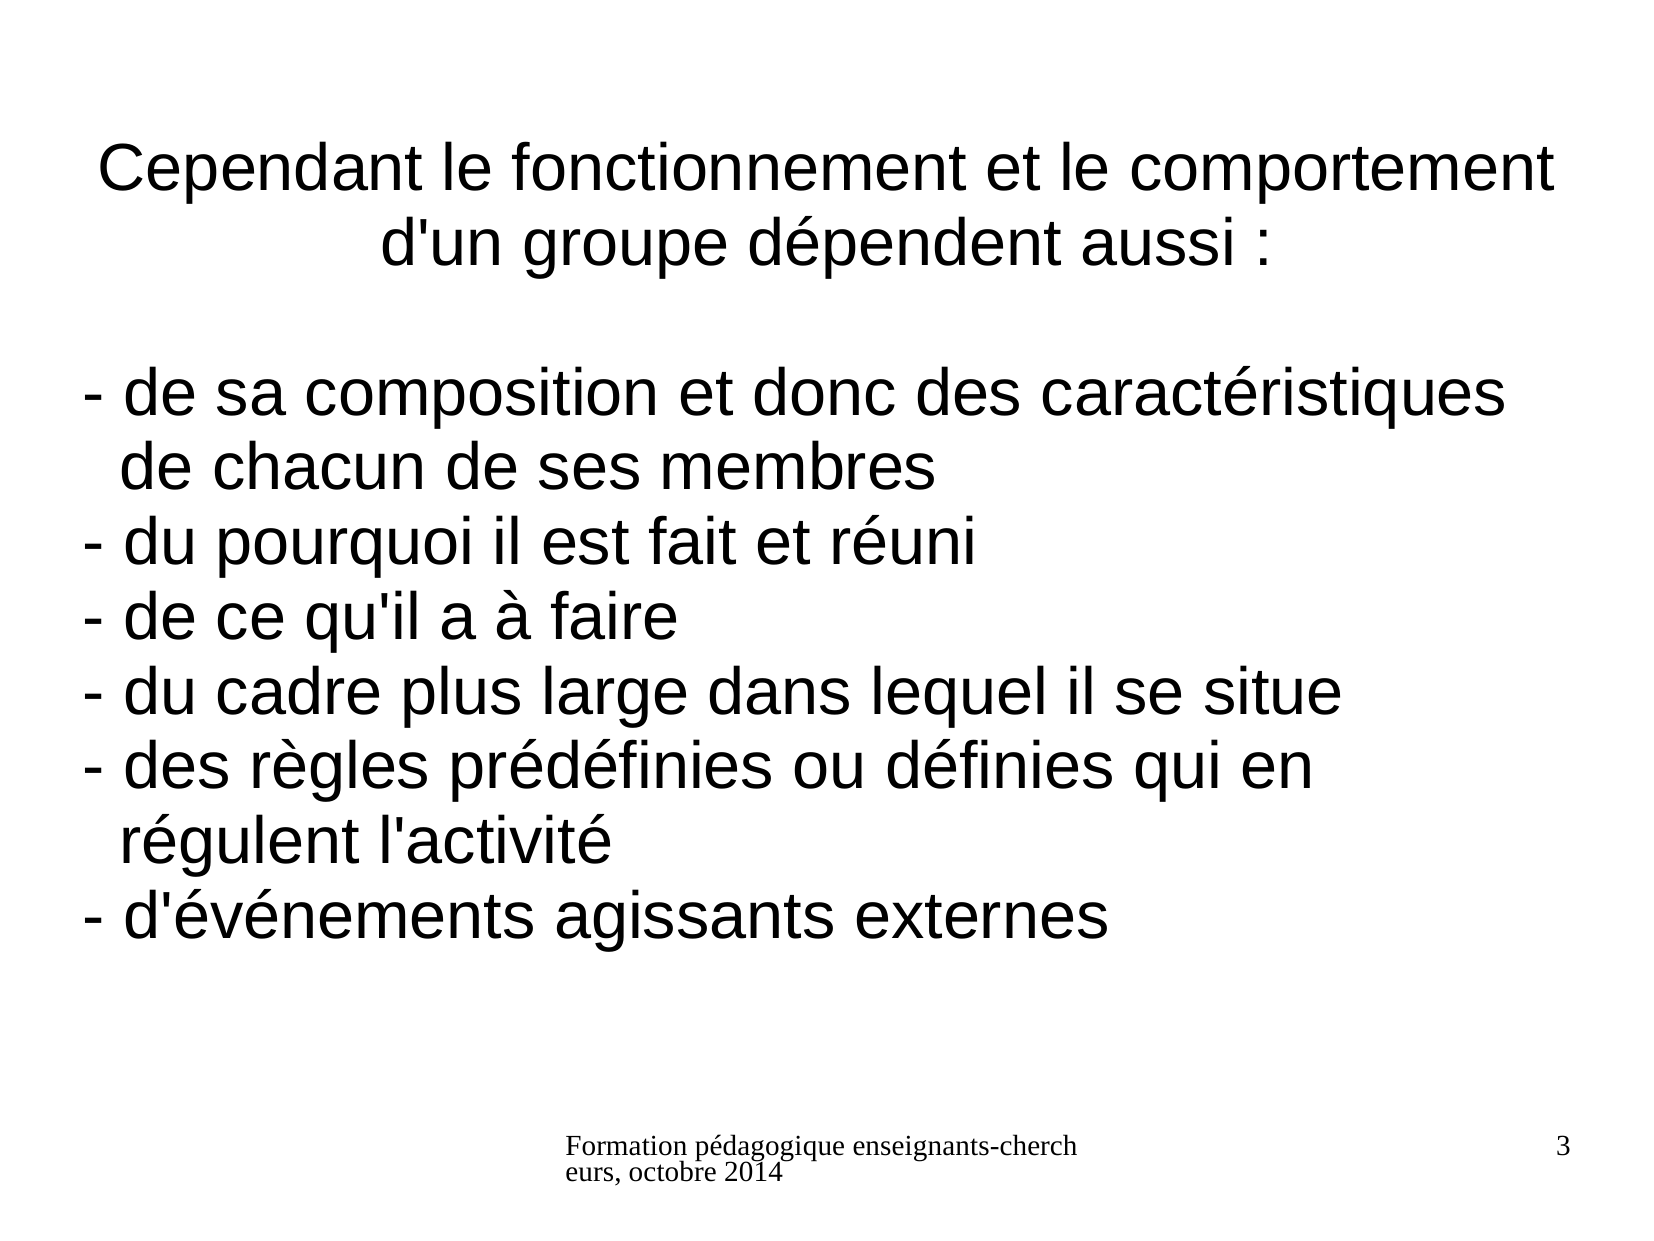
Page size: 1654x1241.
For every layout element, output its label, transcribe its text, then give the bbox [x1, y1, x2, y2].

subtitle Cependant le fonctionnement et le comportement d'un groupe dépendent aussi : - de sa composition et donc des caractéristiques de chacun de ses membres - du pourquoi il est fait et réuni - de ce qu'il a à faire - du cadre plus large dans lequel il se situe - des règles prédéfinies ou définies qui en régulent l'activité - d'événements agissants externes [82, 49, 1571, 1109]
